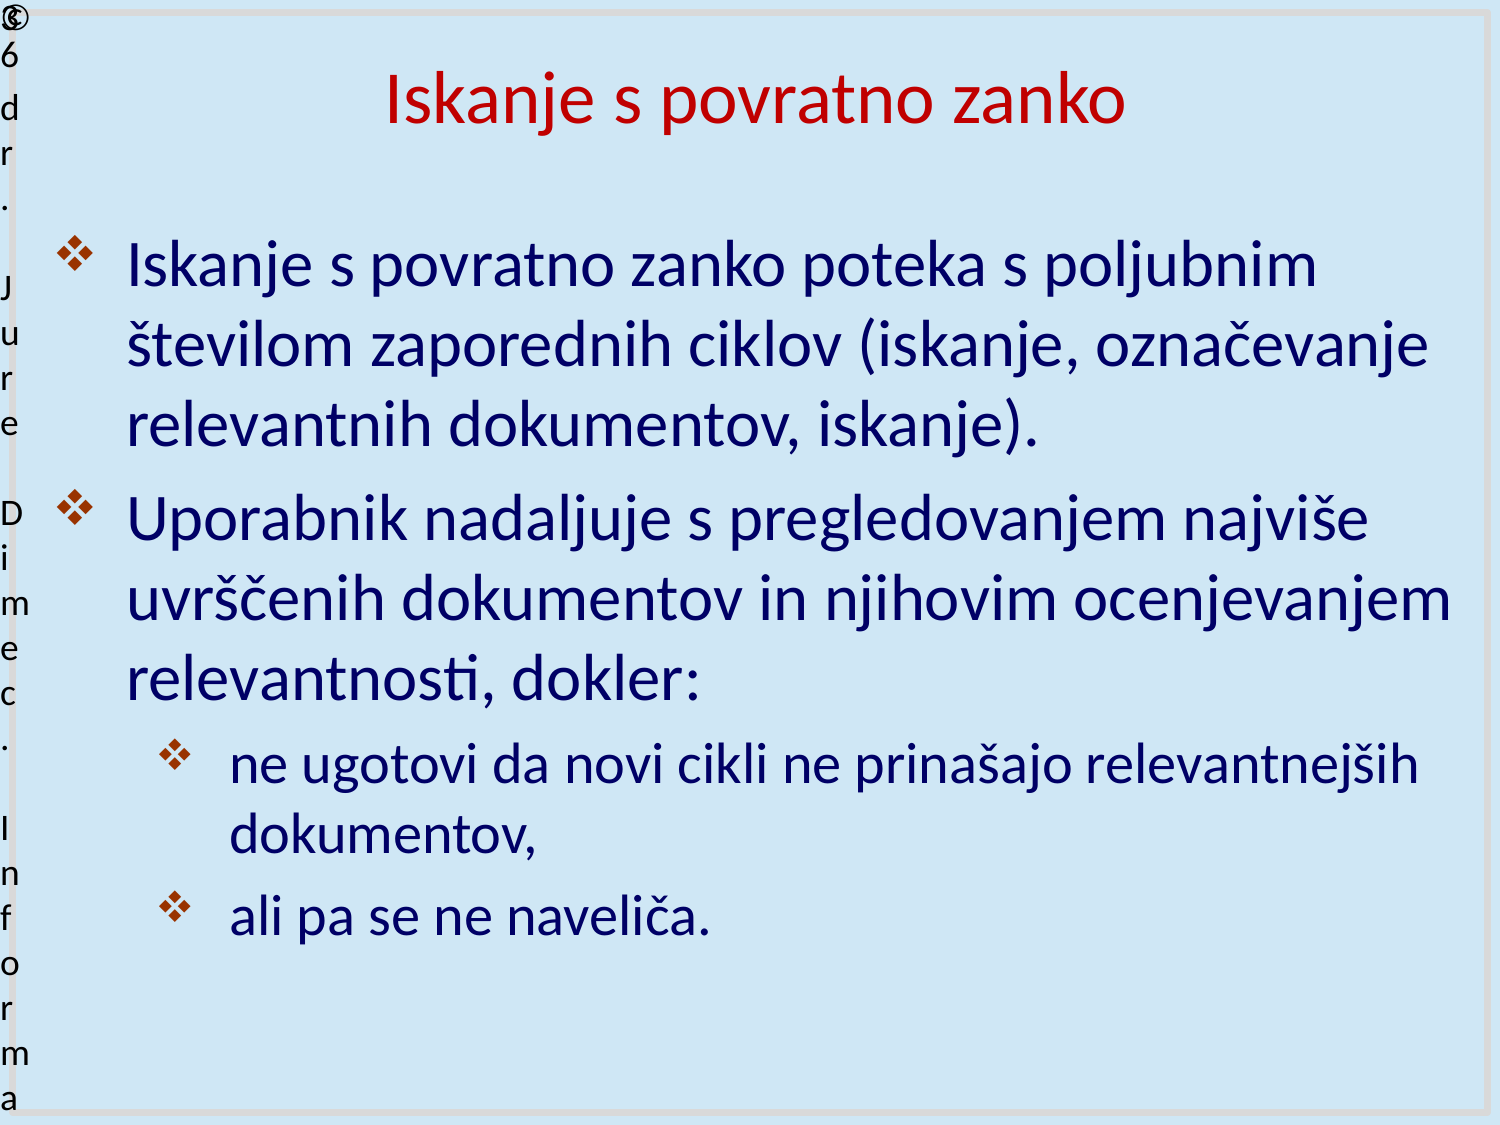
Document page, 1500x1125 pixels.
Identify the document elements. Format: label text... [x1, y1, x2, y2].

title Iskanje s povratno zanko [37, 37, 1475, 150]
list Iskanje s povratno zanko poteka s poljubnim številom zaporednih ciklov (iskanje, označevanje relevantnih dokumentov, iskanje). Uporabnik nadaljuje s pregledovanjem najviše uvrščenih dokumentov in njihovim ocenjevanjem relevantnosti, dokler: ne ugotovi da novi cikli ne prinašajo relevantnejših dokumentov, ali pa se ne naveliča. [37, 212, 1475, 1050]
